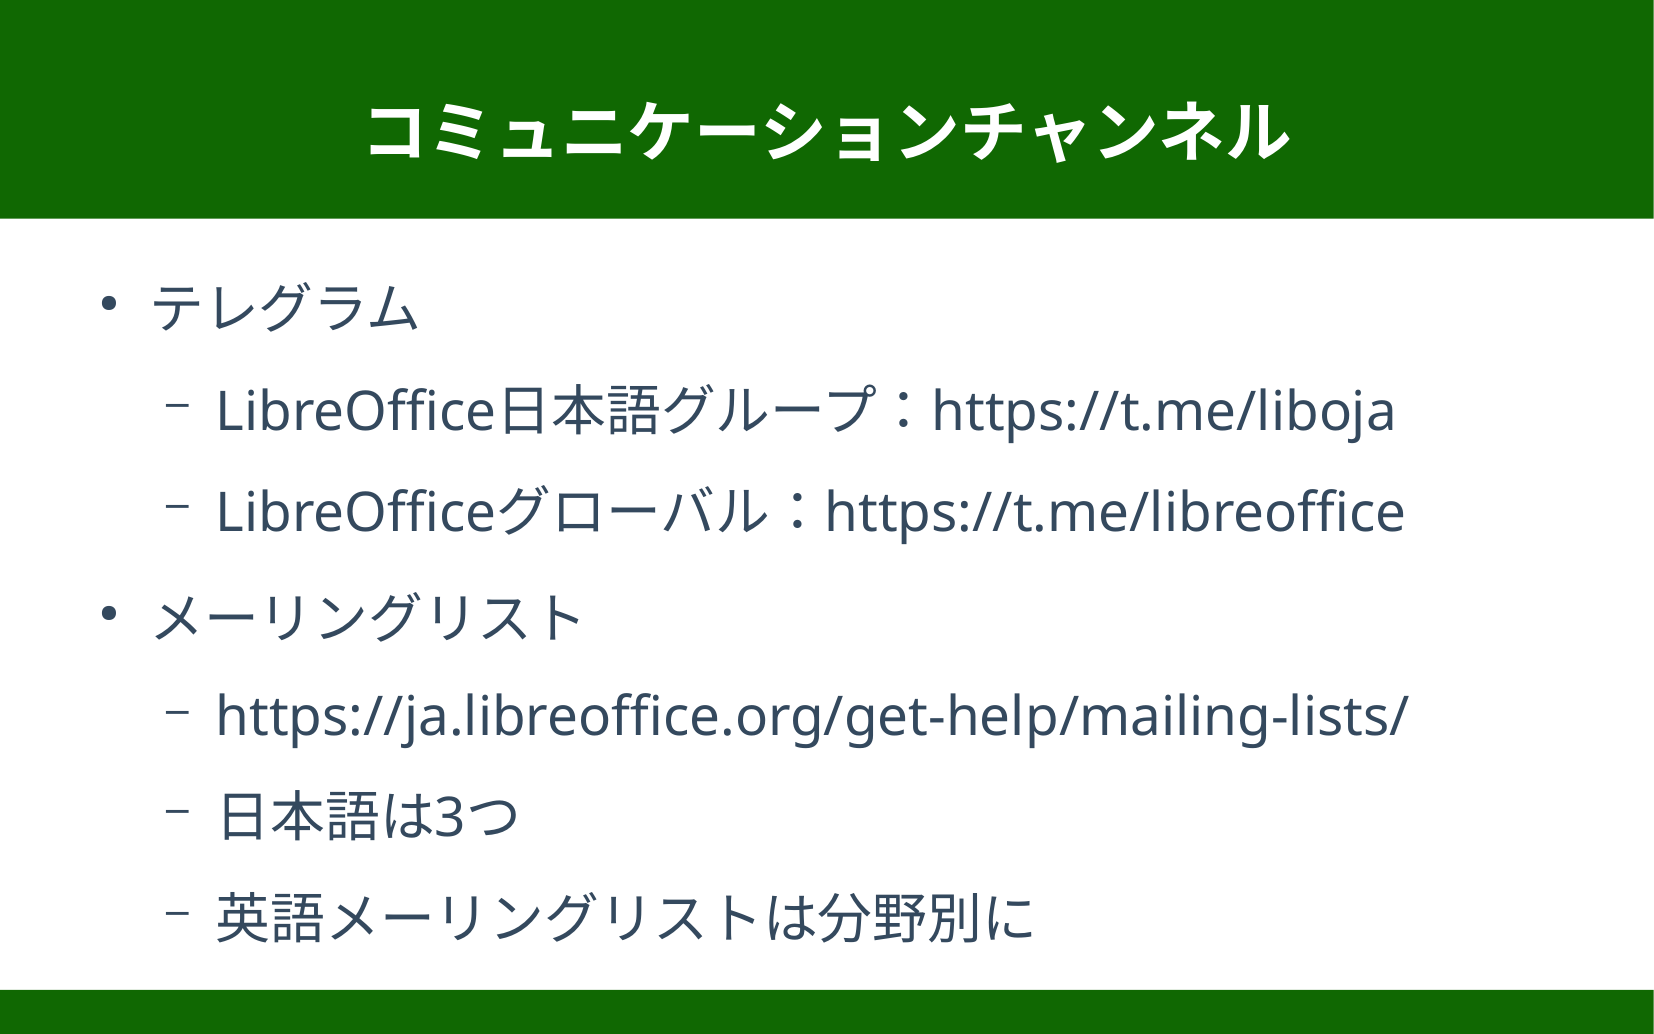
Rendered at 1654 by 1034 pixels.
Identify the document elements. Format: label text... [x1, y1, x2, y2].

title コミュニケーションチャンネル [82, 41, 1571, 214]
list テレグラム LibreOffice日本語グループ：https://t.me/liboja LibreOfficeグローバル：https://t.me/libreoffice メーリングリスト https://ja.libreoffice.org/get-help/mailing-lists/ 日本語は3つ 英語メーリングリストは分野別に [82, 265, 1571, 957]
